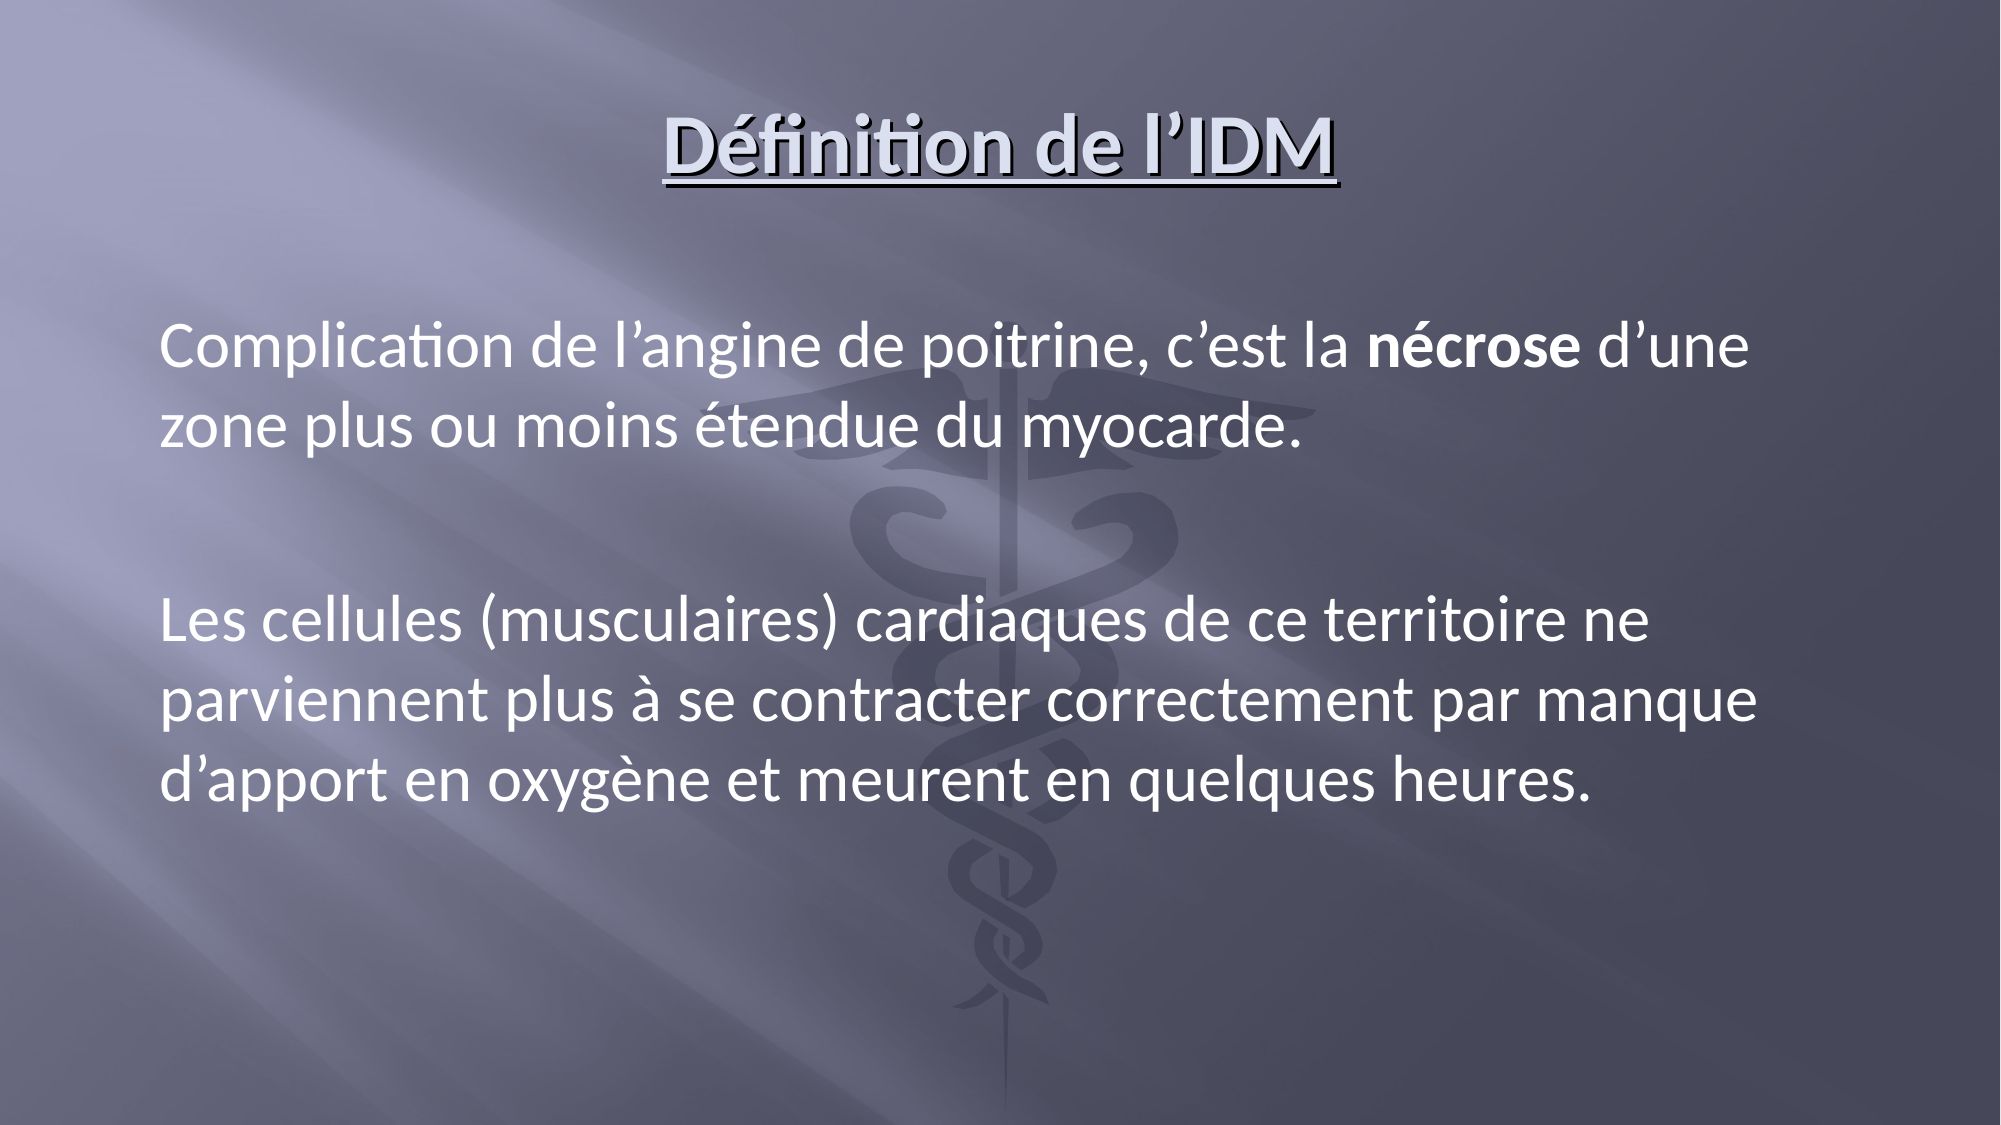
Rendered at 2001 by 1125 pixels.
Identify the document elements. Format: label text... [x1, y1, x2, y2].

list Complication de l’angine de poitrine, c’est la nécrose d’une zone plus ou moins étendue du myocarde. Les cellules (musculaires) cardiaques de ce territoire ne parviennent plus à se contracter correctement par manque d’apport en oxygène et meurent en quelques heures. [99, 293, 1900, 1036]
title Définition de l’IDM [99, 45, 1900, 233]
